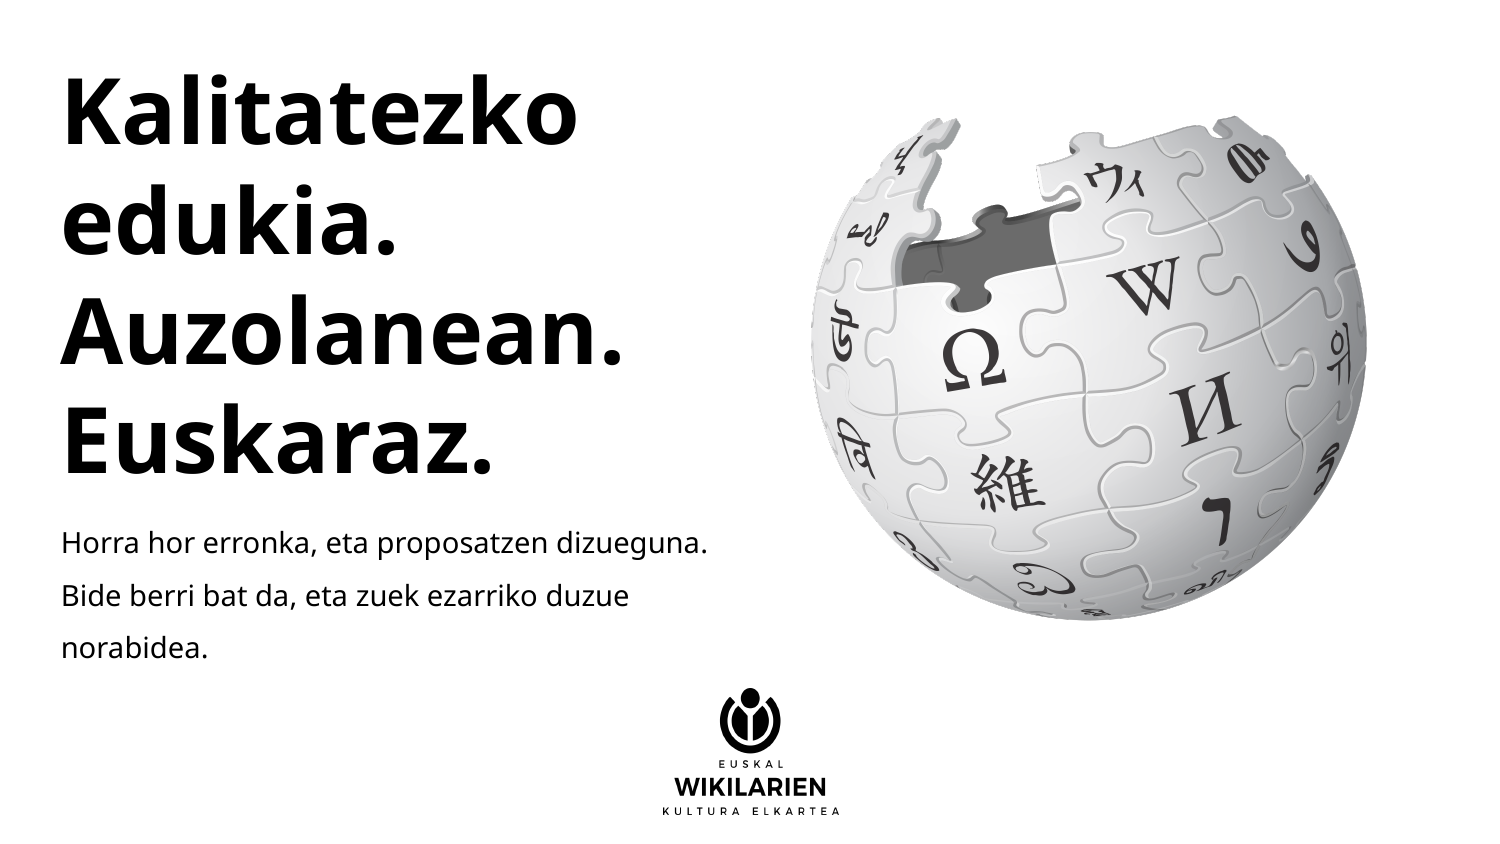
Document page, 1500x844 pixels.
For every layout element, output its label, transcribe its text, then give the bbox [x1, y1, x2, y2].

subtitle Horra hor erronka, eta proposatzen dizueguna. Bide berri bat da, eta zuek ezarriko duzue norabidea. [45, 498, 744, 674]
picture [663, 688, 839, 815]
picture [809, 112, 1370, 625]
title Kalitatezko edukia. Auzolanean. Euskaraz. [45, 37, 744, 199]
